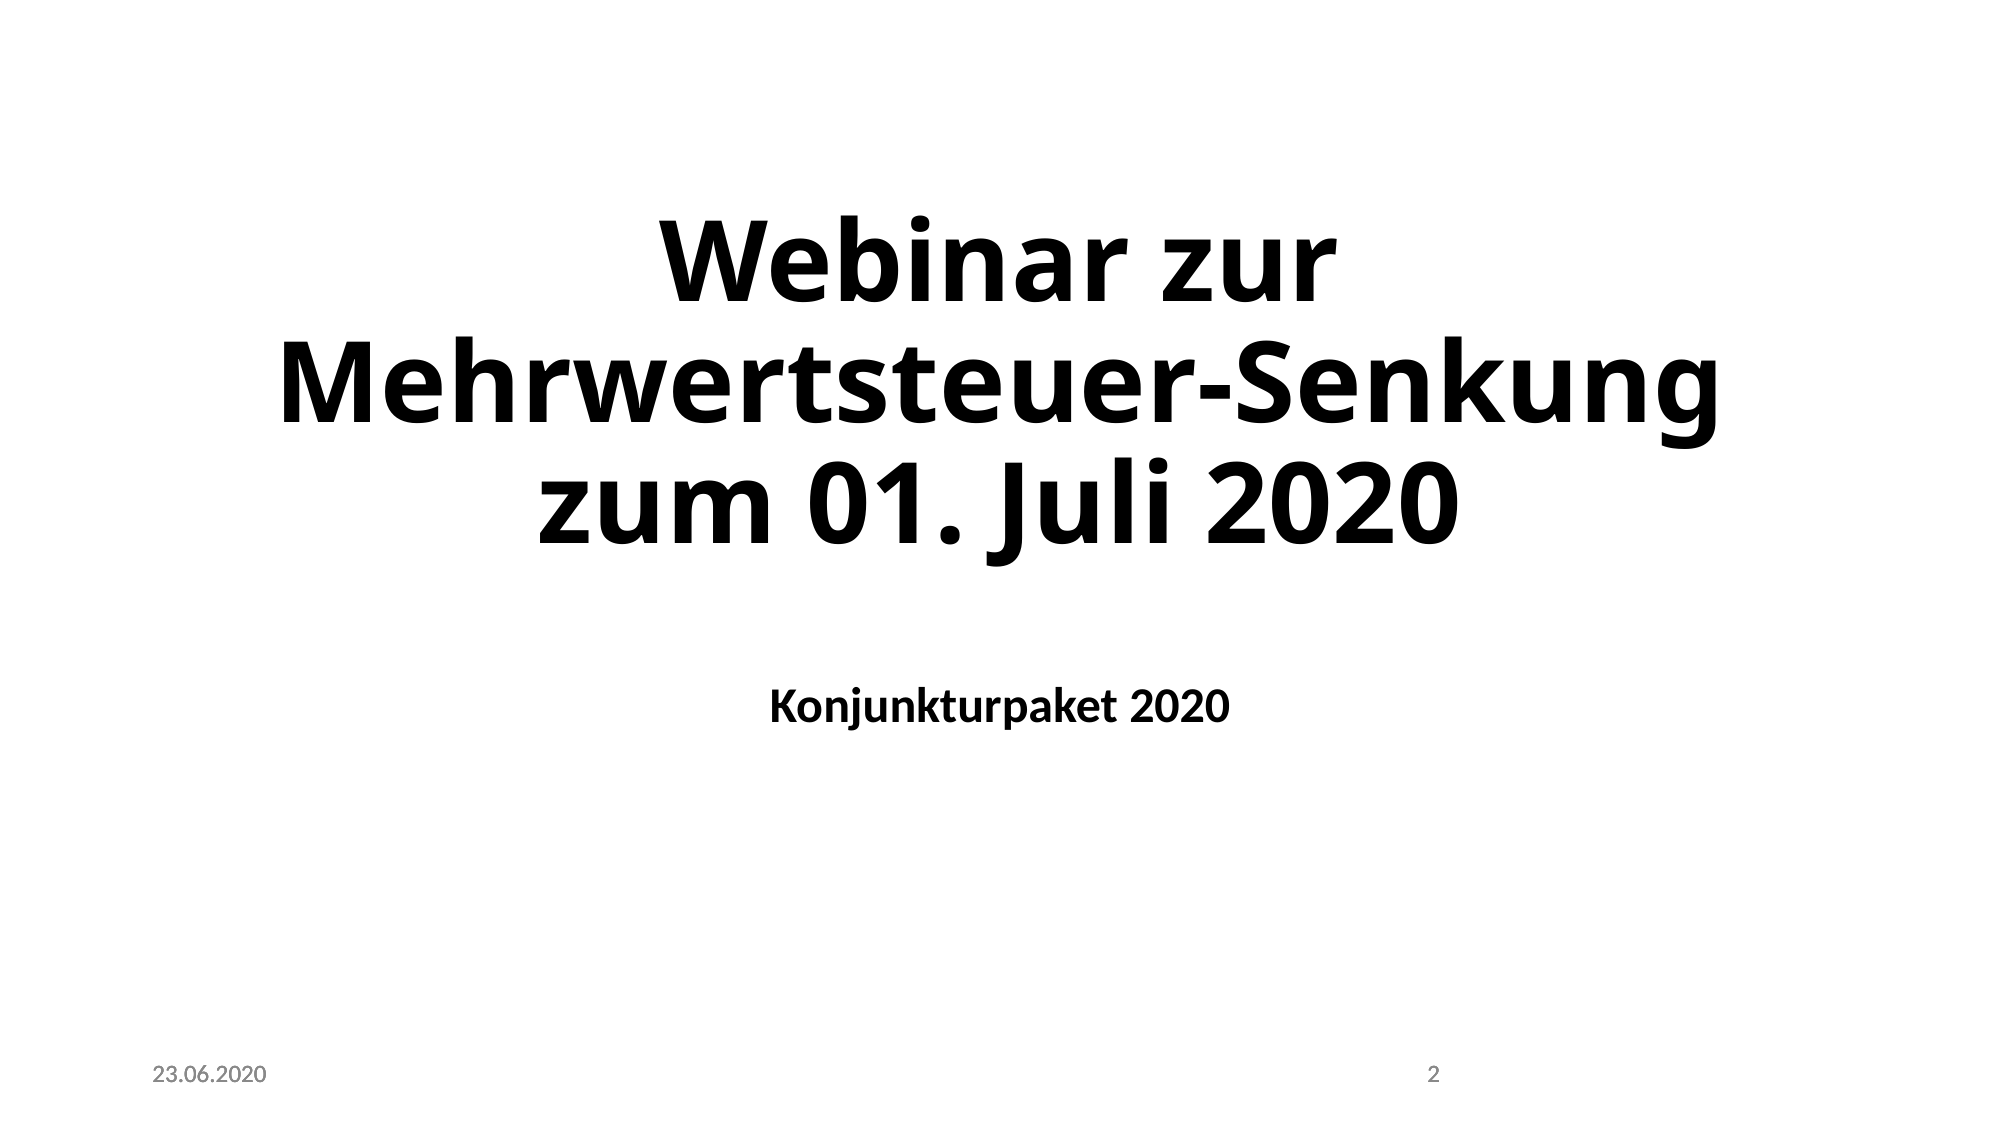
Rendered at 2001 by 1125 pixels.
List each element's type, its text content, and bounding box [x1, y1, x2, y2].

text_box [1412, 1042, 1863, 1103]
text_box 23.06.2020 [137, 1042, 588, 1103]
title Webinar zur Mehrwertsteuer‐Senkung zum 01. Juli 2020 [249, 184, 1750, 576]
subtitle Konjunkturpaket 2020 [249, 590, 1750, 863]
